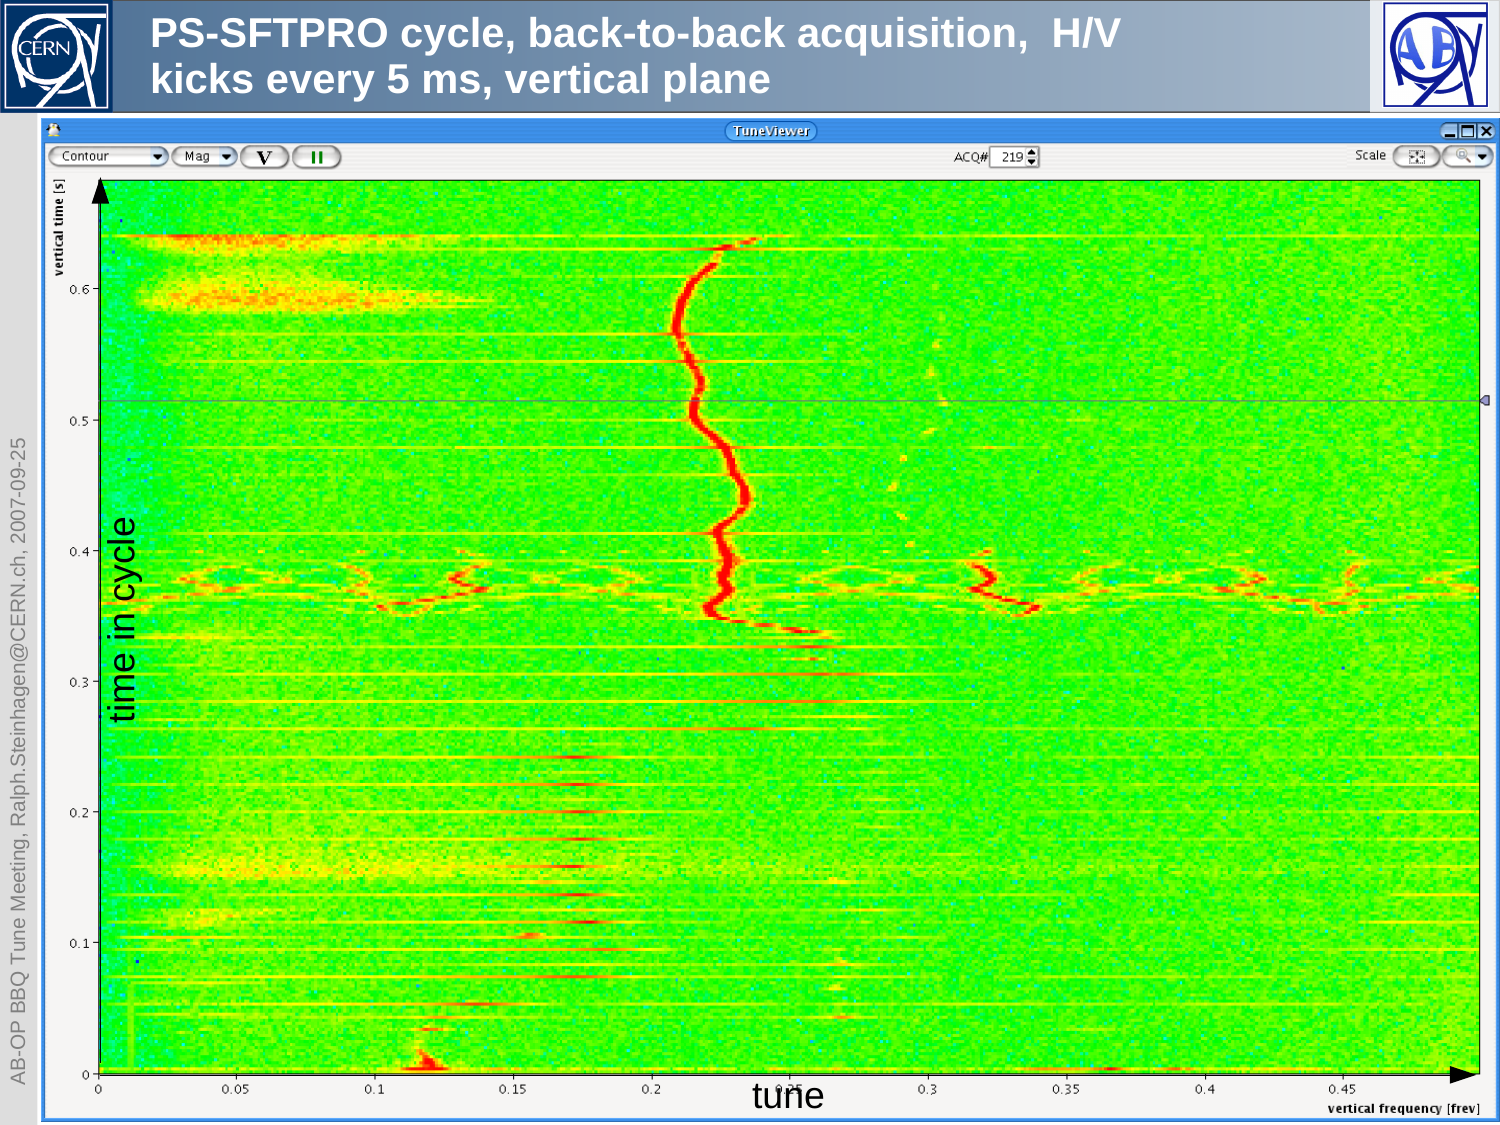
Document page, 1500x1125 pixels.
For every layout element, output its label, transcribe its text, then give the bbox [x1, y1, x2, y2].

title PS-SFTPRO cycle, back-to-back acquisition, H/V kicks every 5 ms, vertical plane [150, 7, 1201, 106]
picture [0, 0, 113, 113]
picture [1382, 1, 1489, 108]
picture [41, 118, 1500, 1123]
